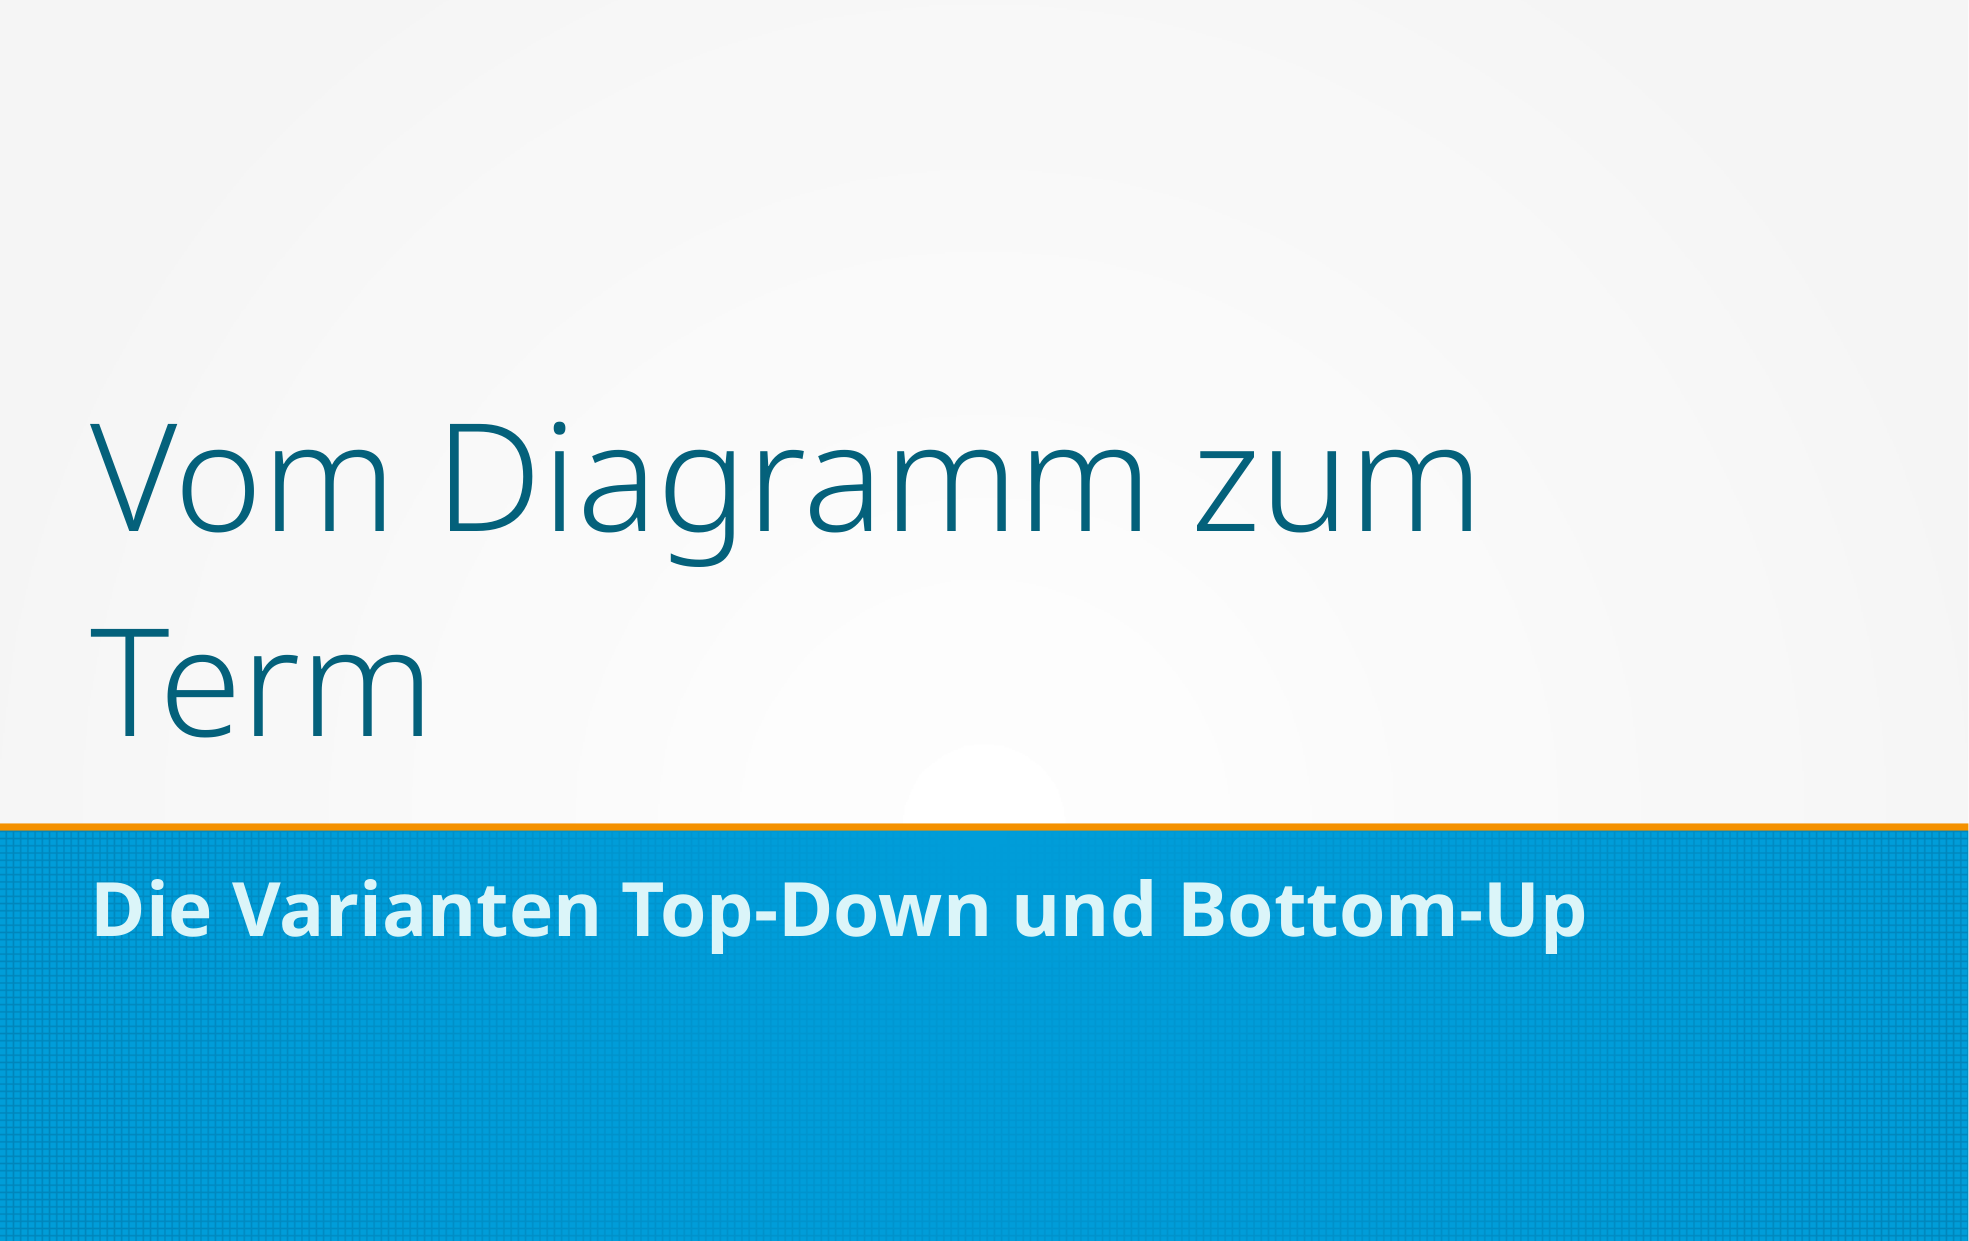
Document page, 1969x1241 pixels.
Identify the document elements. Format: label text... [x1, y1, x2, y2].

title Vom Diagramm zum Term [90, 49, 1862, 781]
subtitle Die Varianten Top-Down und Bottom-Up [90, 855, 1861, 1111]
picture [0, 0, 1969, 830]
